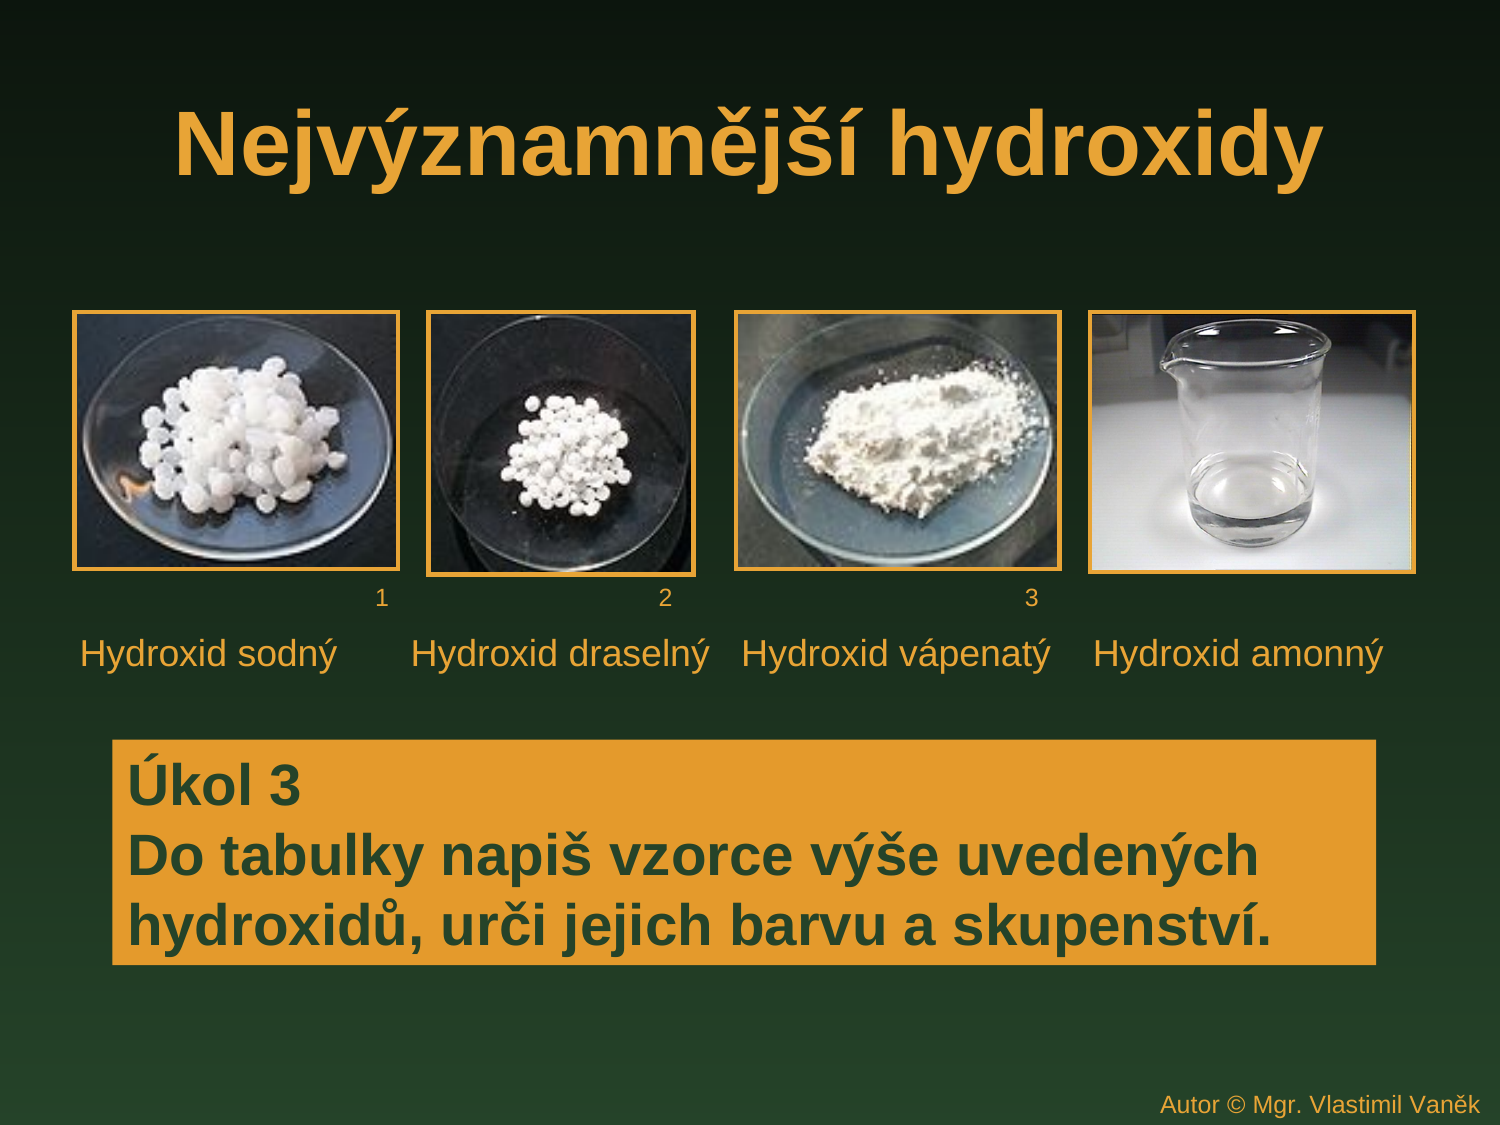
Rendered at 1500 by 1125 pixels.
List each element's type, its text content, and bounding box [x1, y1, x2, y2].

title Nejvýznamnější hydroxidy [75, 45, 1426, 233]
text_box Hydroxid sodný Hydroxid draselný Hydroxid vápenatý Hydroxid amonný [64, 621, 1402, 683]
text_box 1 [360, 574, 404, 620]
text_box [430, 314, 691, 573]
text_box 2 [643, 574, 692, 620]
text_box [738, 314, 1058, 567]
text_box Úkol 3 Do tabulky napiš vzorce výše uvedených hydroxidů, urči jejich barvu a skupenství. [112, 739, 1377, 966]
text_box Autor © Mgr. Vlastimil Vaněk [1145, 1081, 1500, 1125]
text_box [76, 314, 396, 567]
text_box 3 [1010, 574, 1054, 620]
picture [1092, 314, 1412, 570]
